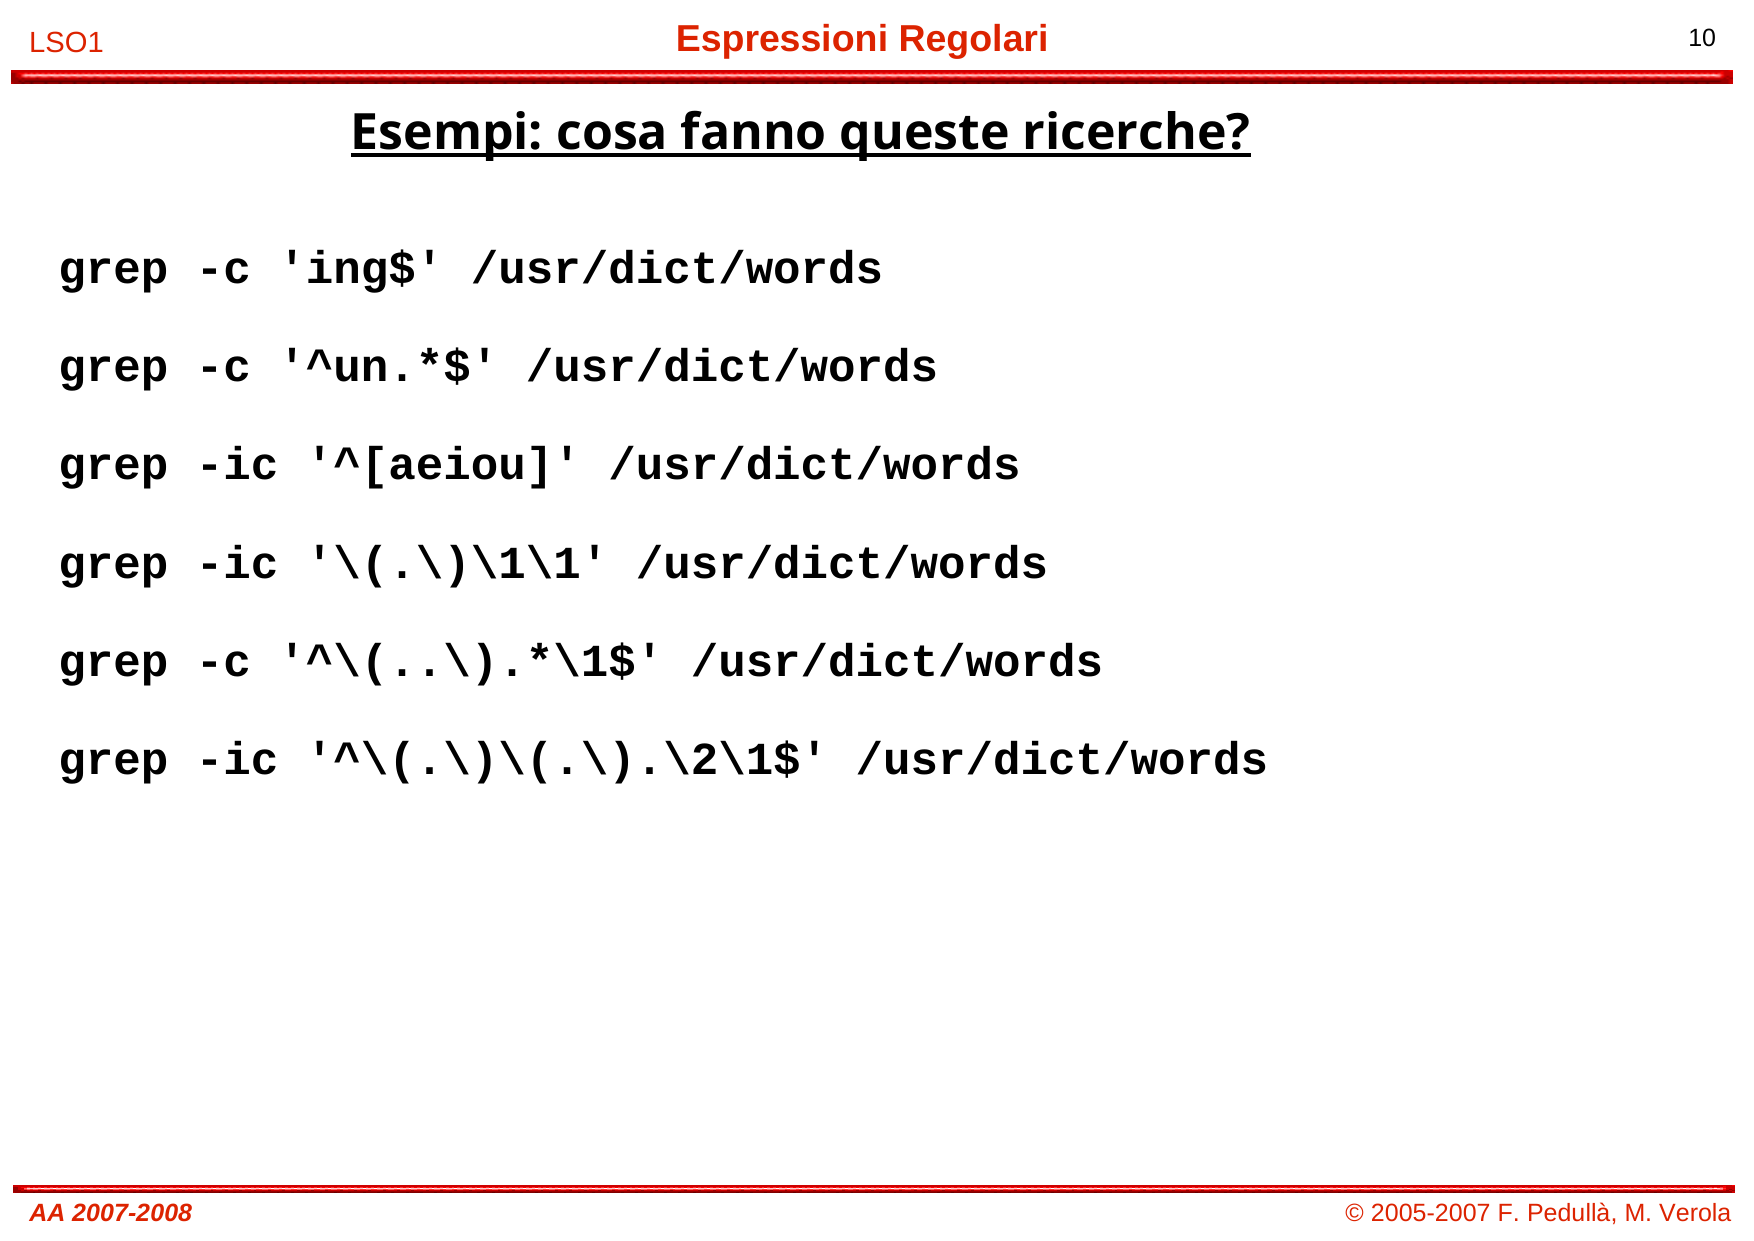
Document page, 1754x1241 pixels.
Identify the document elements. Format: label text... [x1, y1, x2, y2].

title Esempi: cosa fanno queste ricerche? [350, 84, 1403, 180]
picture [13, 1185, 1735, 1193]
list grep -c 'ing$' /usr/dict/words grep -c '^un.*$' /usr/dict/words grep -ic '^[aeiou]' /usr/dict/words grep -ic '\(.\)\1\1' /usr/dict/words grep -c '^\(..\).*\1$' /usr/dict/words grep -ic '^\(.\)\(.\).\2\1$' /usr/dict/words [58, 242, 1696, 1020]
picture [11, 70, 1733, 84]
